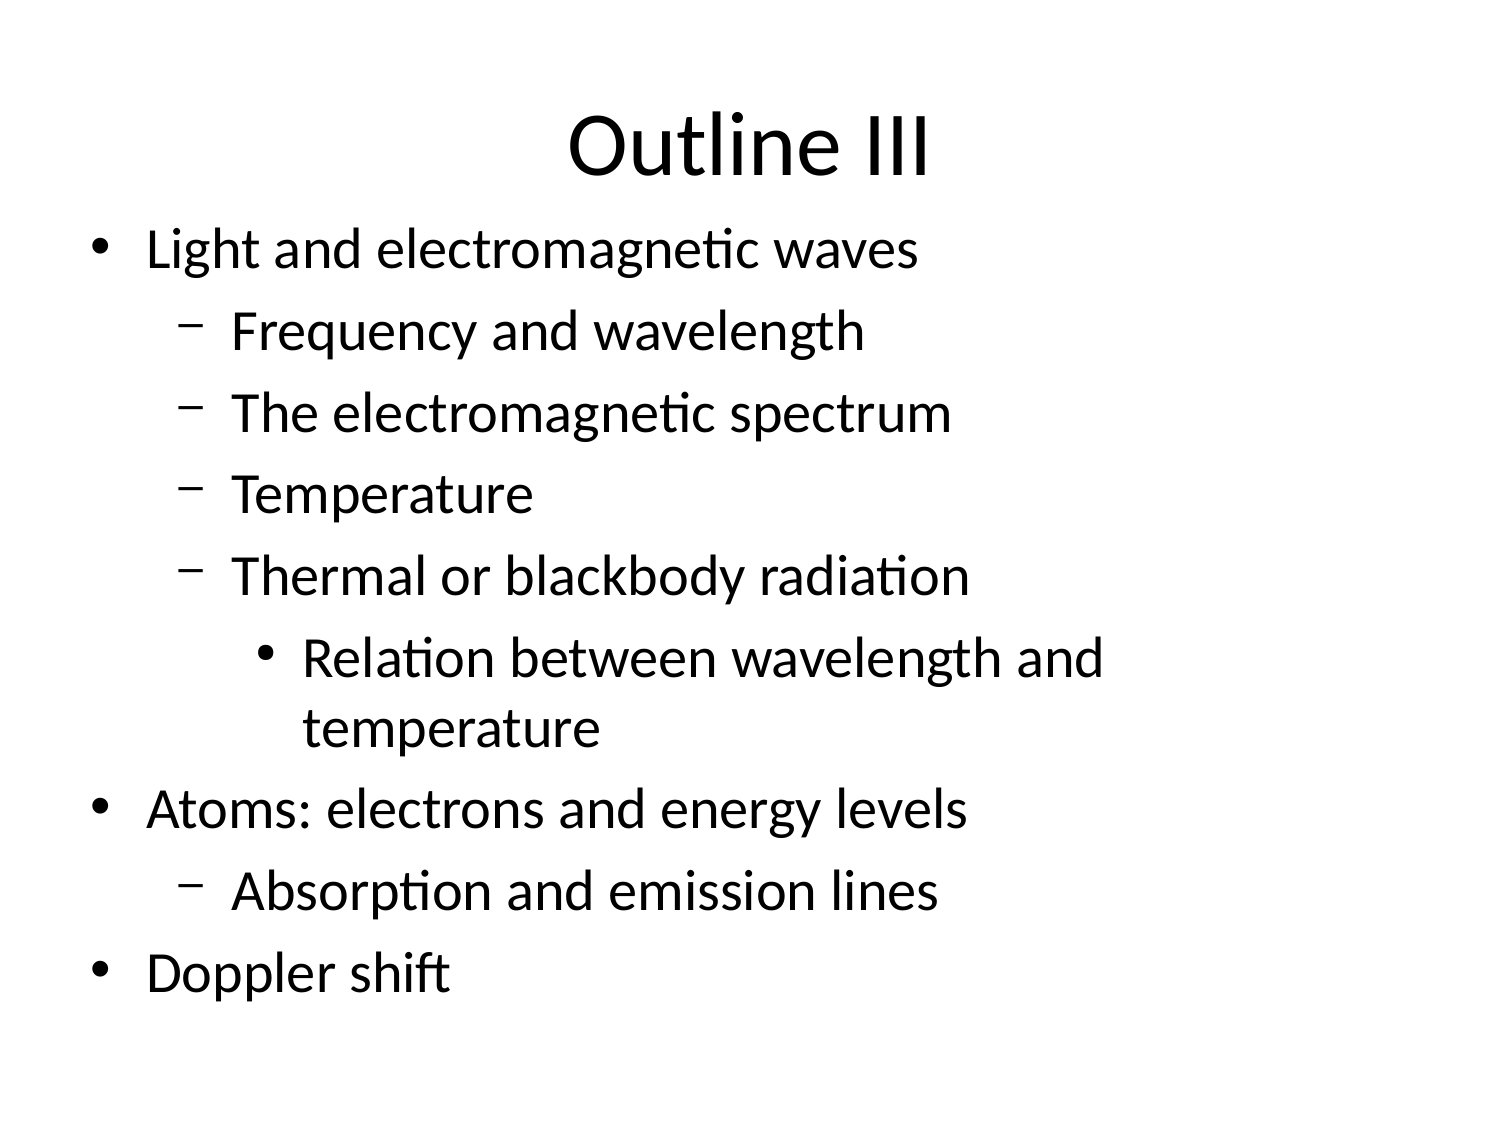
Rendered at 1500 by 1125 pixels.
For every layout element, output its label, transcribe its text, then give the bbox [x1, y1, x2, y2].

list Light and electromagnetic waves Frequency and wavelength The electromagnetic spectrum Temperature Thermal or blackbody radiation Relation between wavelength and temperature Atoms: electrons and energy levels Absorption and emission lines Doppler shift [75, 202, 1425, 1071]
title Outline III [75, 45, 1425, 202]
